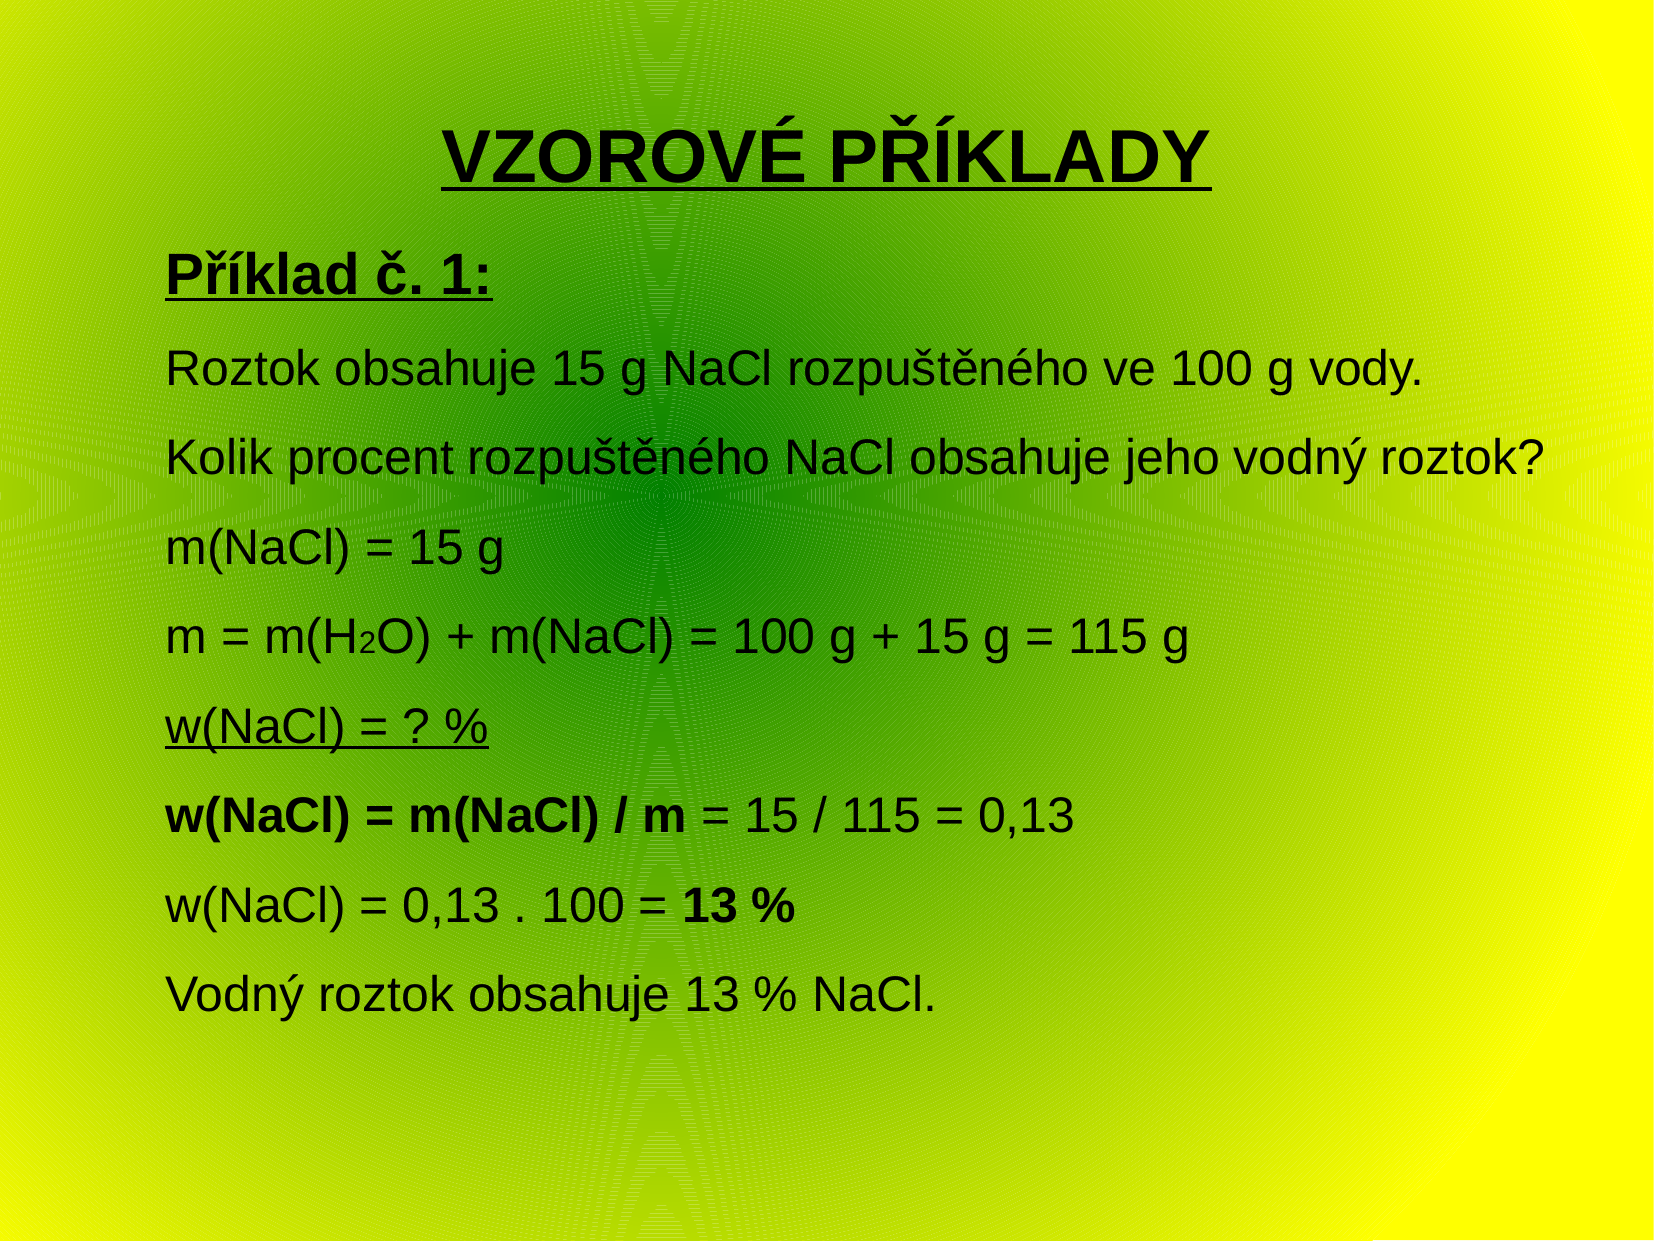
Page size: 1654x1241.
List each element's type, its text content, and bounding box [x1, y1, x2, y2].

list Příklad č. 1: Roztok obsahuje 15 g NaCl rozpuštěného ve 100 g vody. Kolik procent rozpuštěného NaCl obsahuje jeho vodný roztok? m(NaCl) = 15 g m = m(H2O) + m(NaCl) = 100 g + 15 g = 115 g w(NaCl) = ? % w(NaCl) = m(NaCl) / m = 15 / 115 = 0,13 w(NaCl) = 0,13 . 100 = 13 % Vodný roztok obsahuje 13 % NaCl. [76, 236, 1565, 1023]
title VZOROVÉ PŘÍKLADY [82, 49, 1571, 257]
